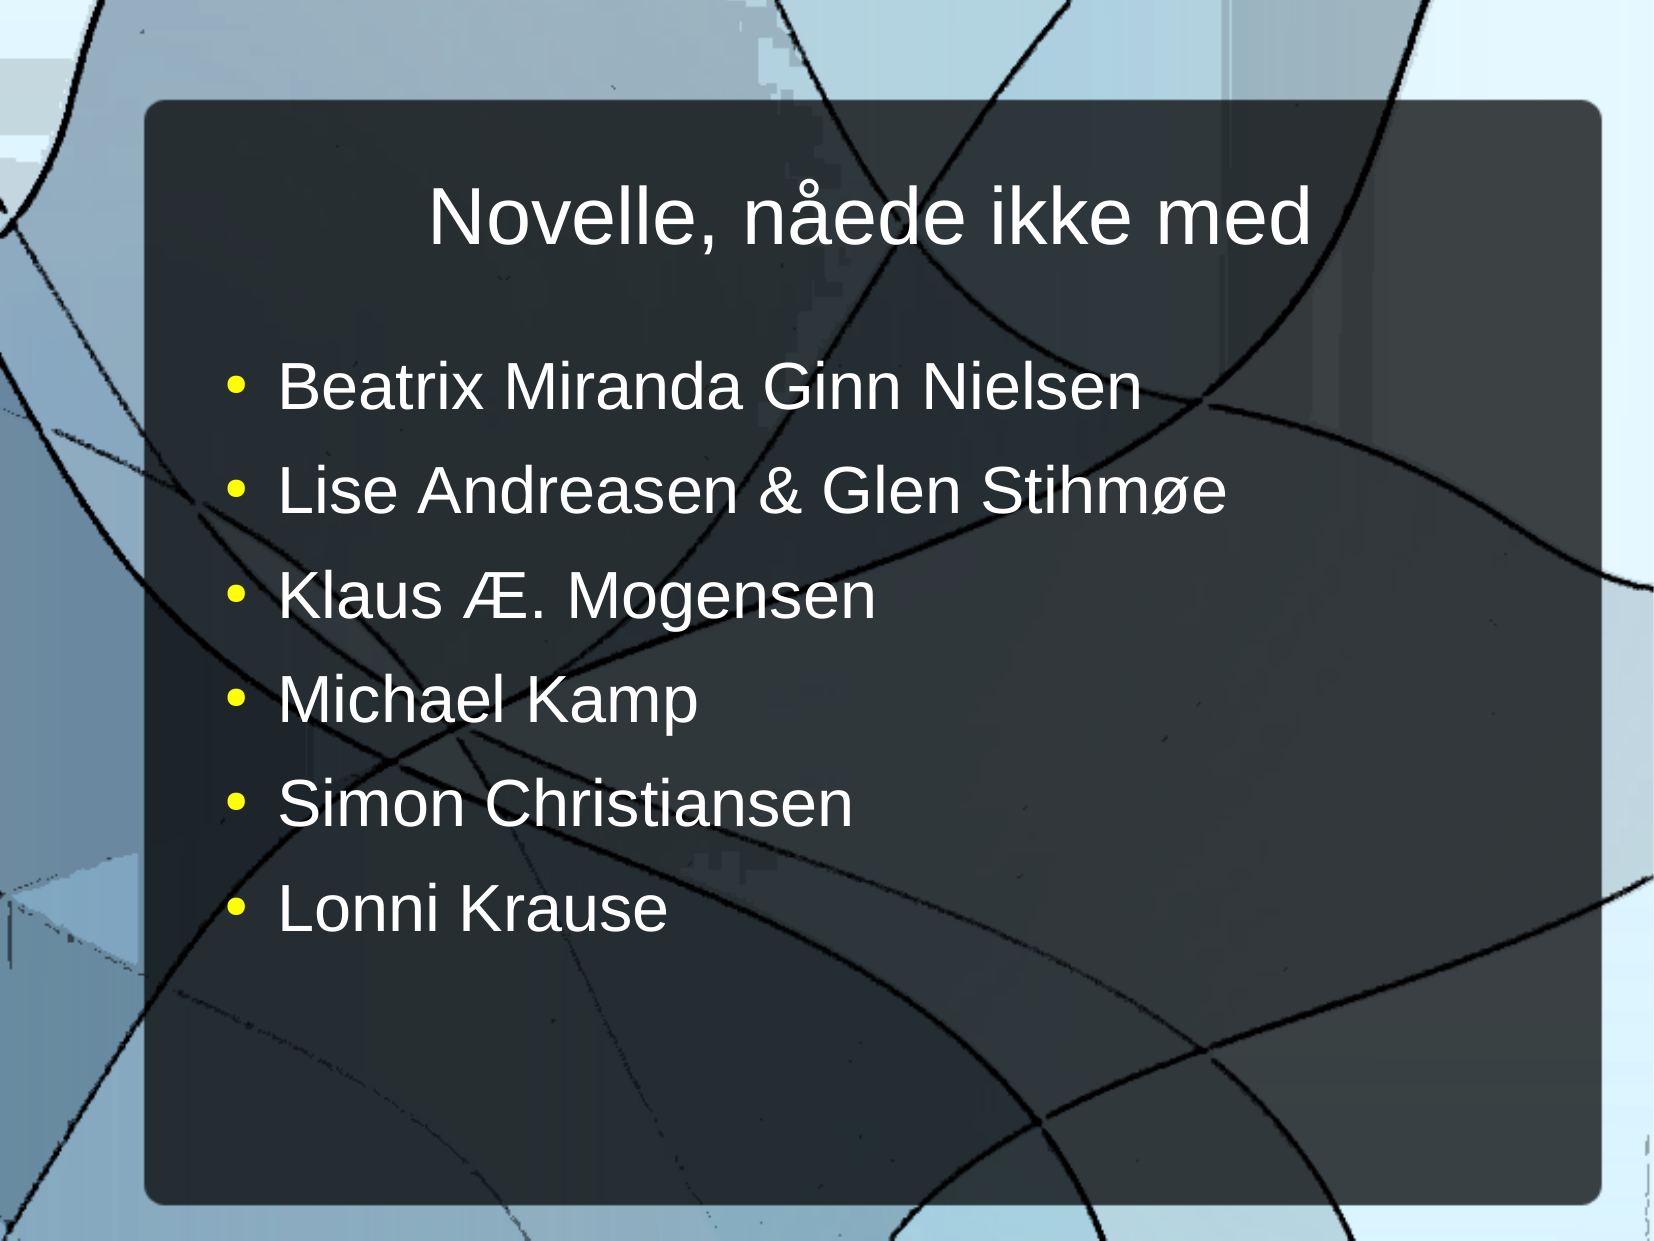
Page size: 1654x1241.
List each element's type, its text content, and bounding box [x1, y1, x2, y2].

picture [0, 0, 1654, 1241]
title Novelle, nåede ikke med [159, 108, 1583, 325]
list Beatrix Miranda Ginn Nielsen Lise Andreasen & Glen Stihmøe Klaus Æ. Mogensen Michael Kamp Simon Christiansen Lonni Krause [206, 349, 1571, 1069]
